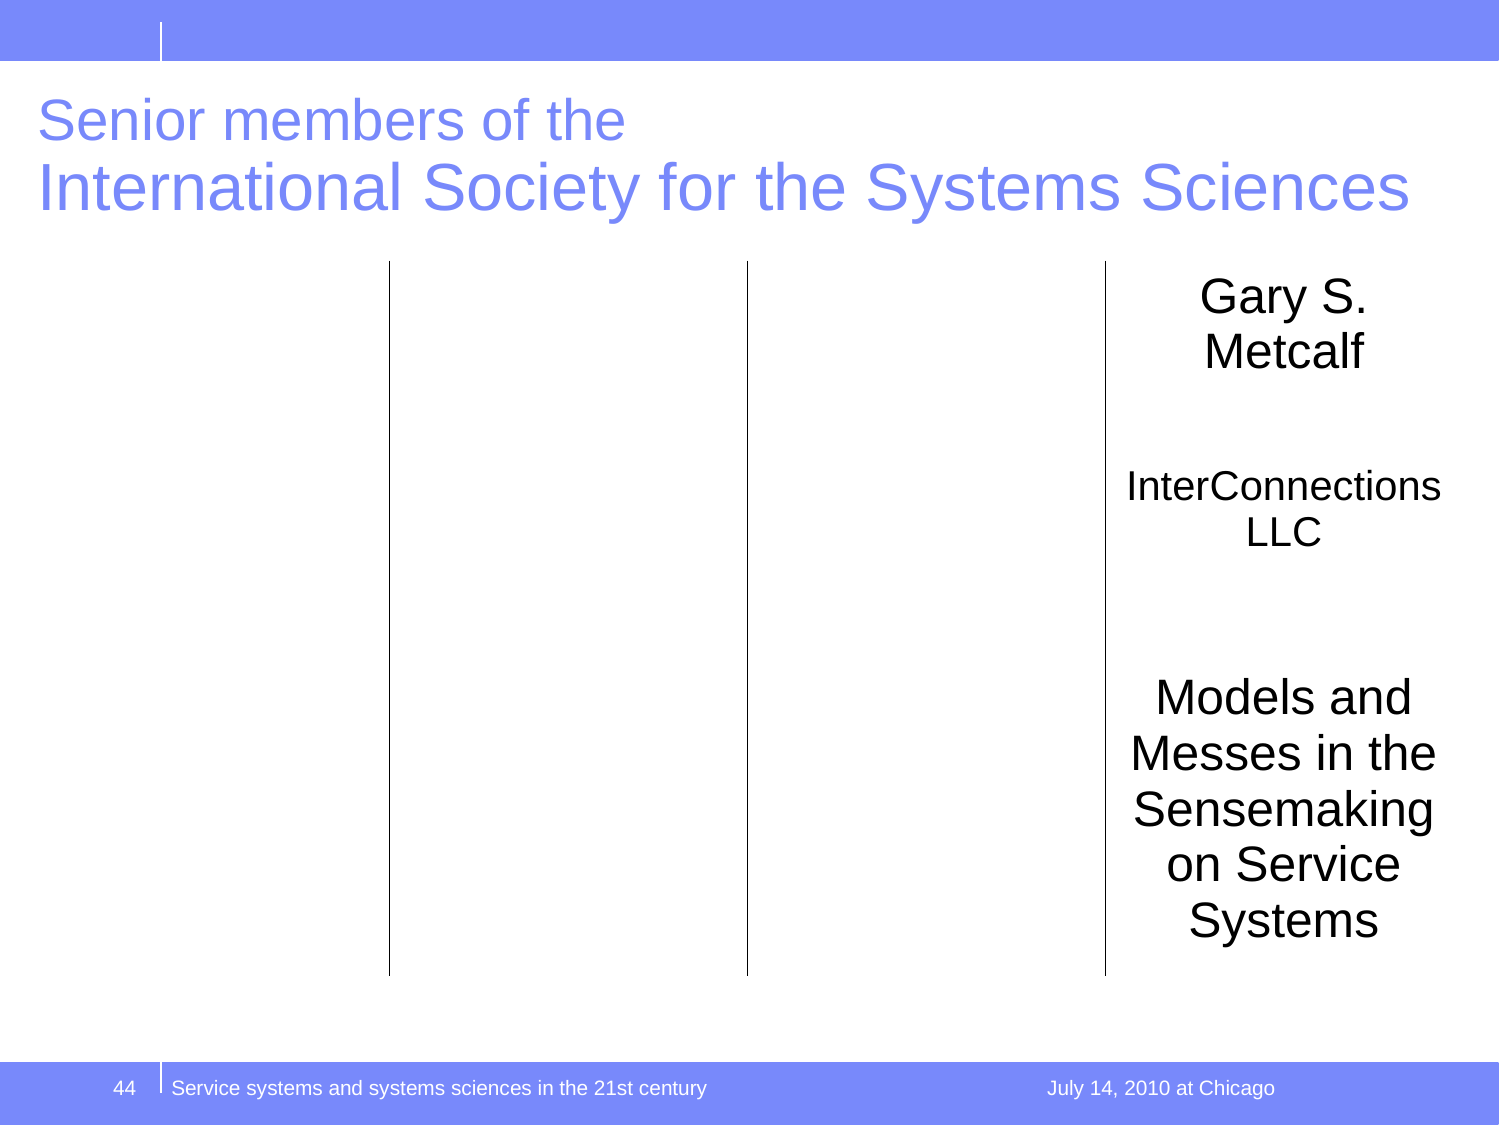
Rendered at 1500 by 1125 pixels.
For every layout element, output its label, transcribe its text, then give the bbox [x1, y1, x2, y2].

table_cell [390, 663, 747, 976]
table_cell [32, 455, 389, 663]
table_header Gary S. Metcalf [1106, 261, 1463, 455]
table_header [32, 261, 389, 455]
table_cell Models and Messes in the Sensemaking on Service Systems [1106, 663, 1463, 976]
table_cell [390, 455, 747, 663]
table_header [748, 261, 1105, 455]
table_cell [32, 663, 389, 976]
table_cell InterConnections LLC [1106, 455, 1463, 663]
table_header [390, 261, 747, 455]
table_cell [748, 455, 1105, 663]
title Senior members of the International Society for the Systems Sciences [37, 90, 1463, 225]
table_cell [748, 663, 1105, 976]
